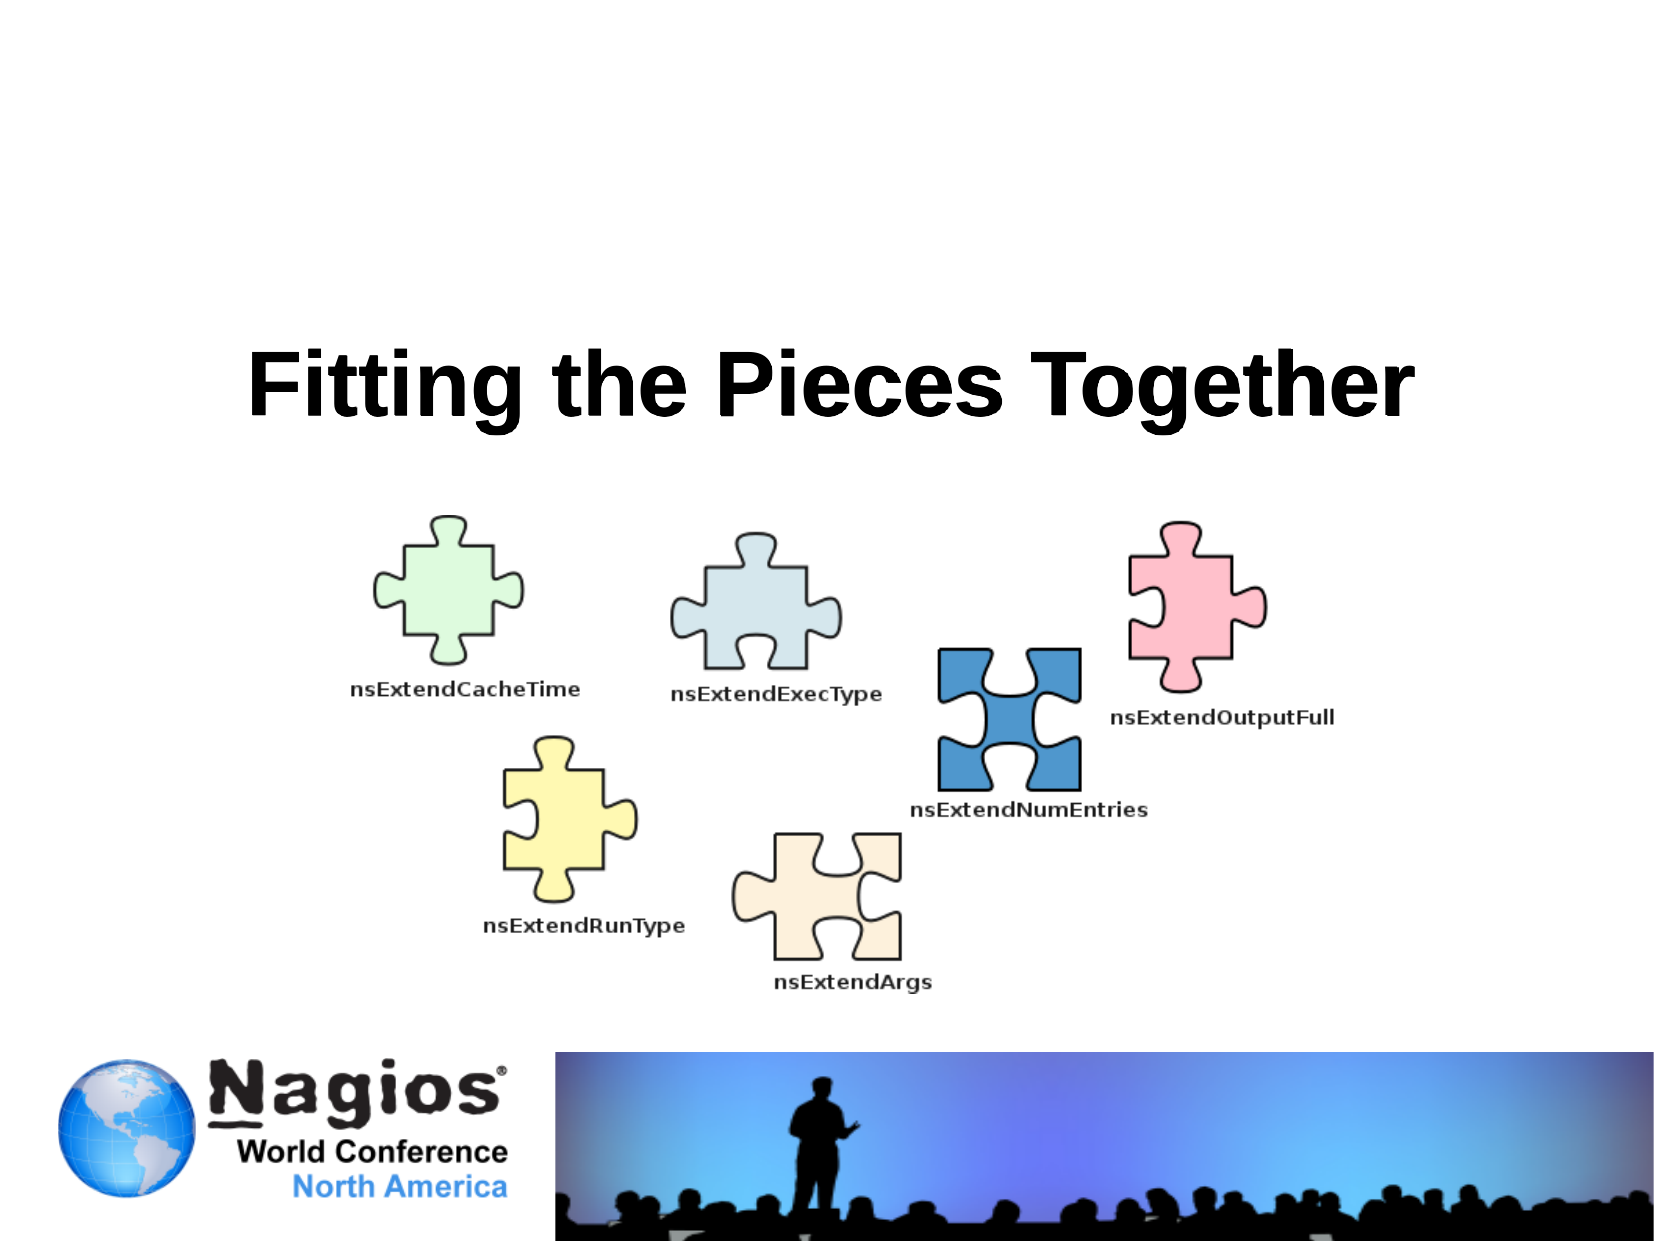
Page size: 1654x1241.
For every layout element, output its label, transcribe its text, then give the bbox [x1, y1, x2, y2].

picture [350, 515, 1340, 994]
picture [58, 1058, 509, 1228]
picture [555, 1052, 1654, 1241]
title Fitting the Pieces Together [87, 280, 1576, 488]
